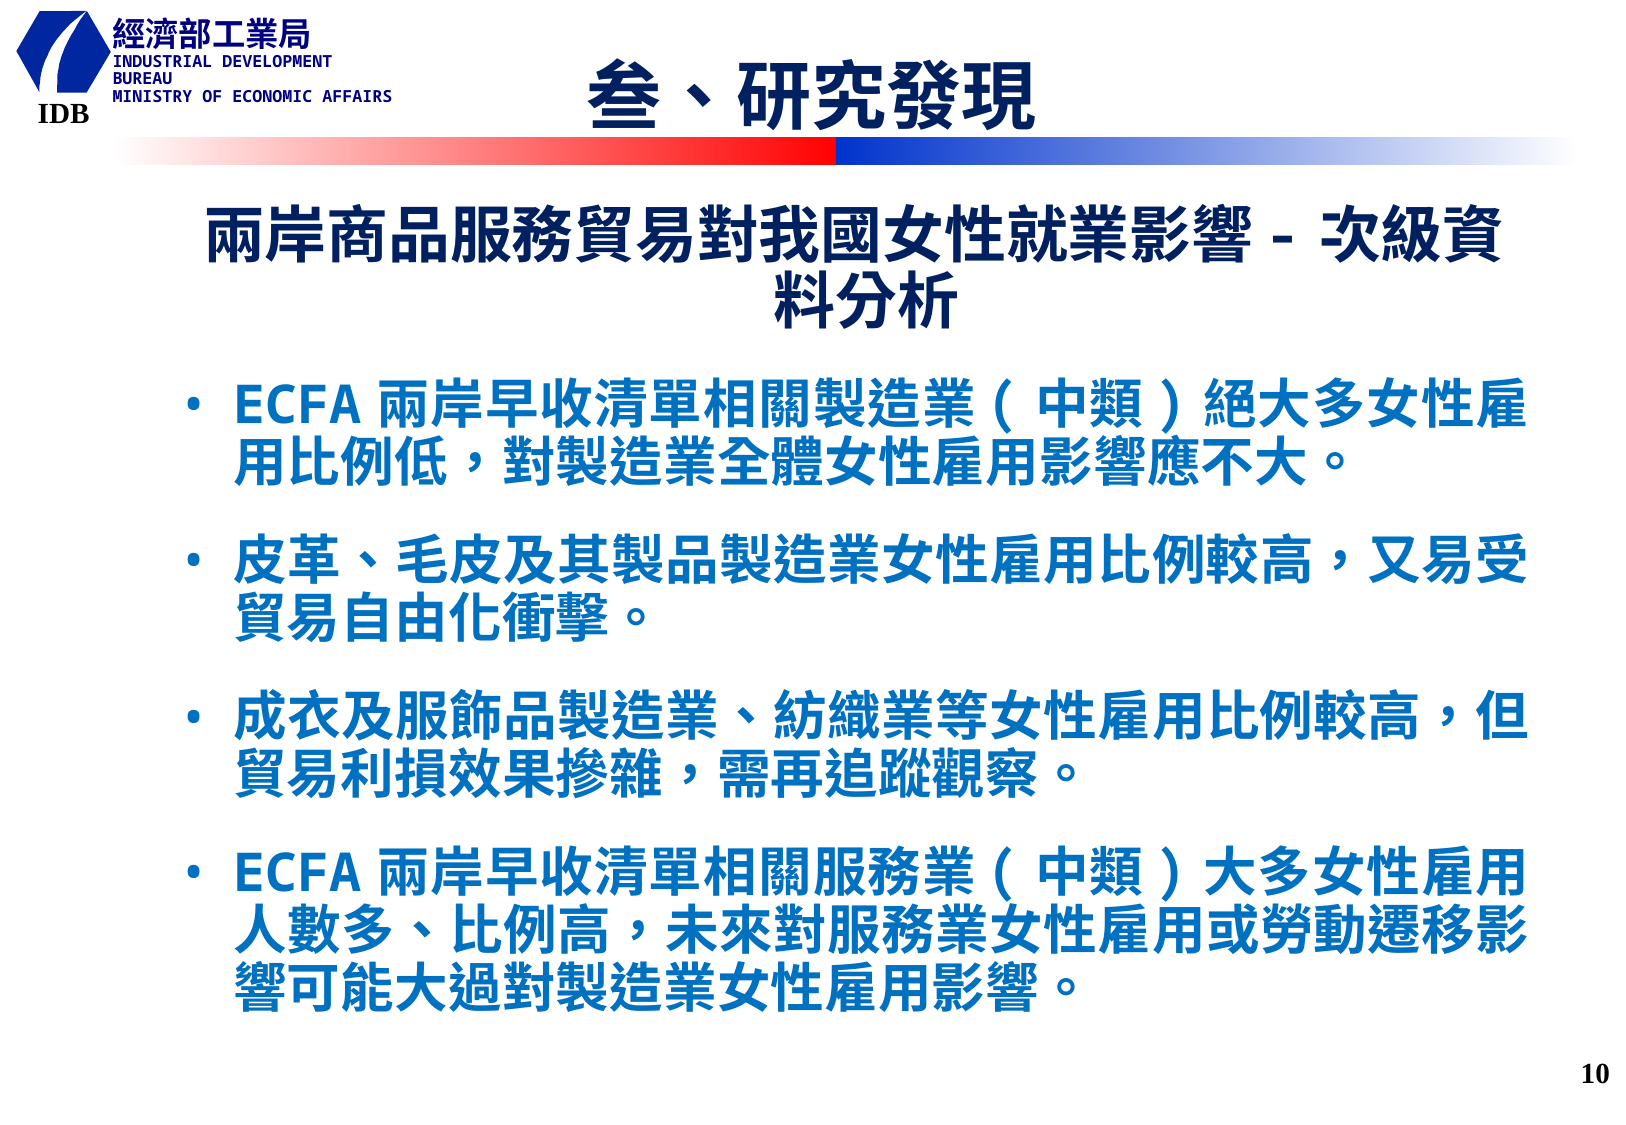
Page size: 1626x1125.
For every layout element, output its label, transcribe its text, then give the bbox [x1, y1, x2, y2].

title 叁、研究發現 [80, 0, 1543, 188]
list 兩岸商品服務貿易對我國女性就業影響-次級資料分析 ECFA兩岸早收清單相關製造業(中類)絕大多女性雇用比例低，對製造業全體女性雇用影響應不大。 皮革、毛皮及其製品製造業女性雇用比例較高，又易受貿易自由化衝擊。 成衣及服飾品製造業、紡織業等女性雇用比例較高，但貿易利損效果摻雜，需再追蹤觀察。 ECFA兩岸早收清單相關服務業(中類)大多女性雇用人數多、比例高，未來對服務業女性雇用或勞動遷移影響可能大過對製造業女性雇用影響。 [162, 196, 1545, 1035]
text_box <編號> [1245, 1046, 1626, 1125]
